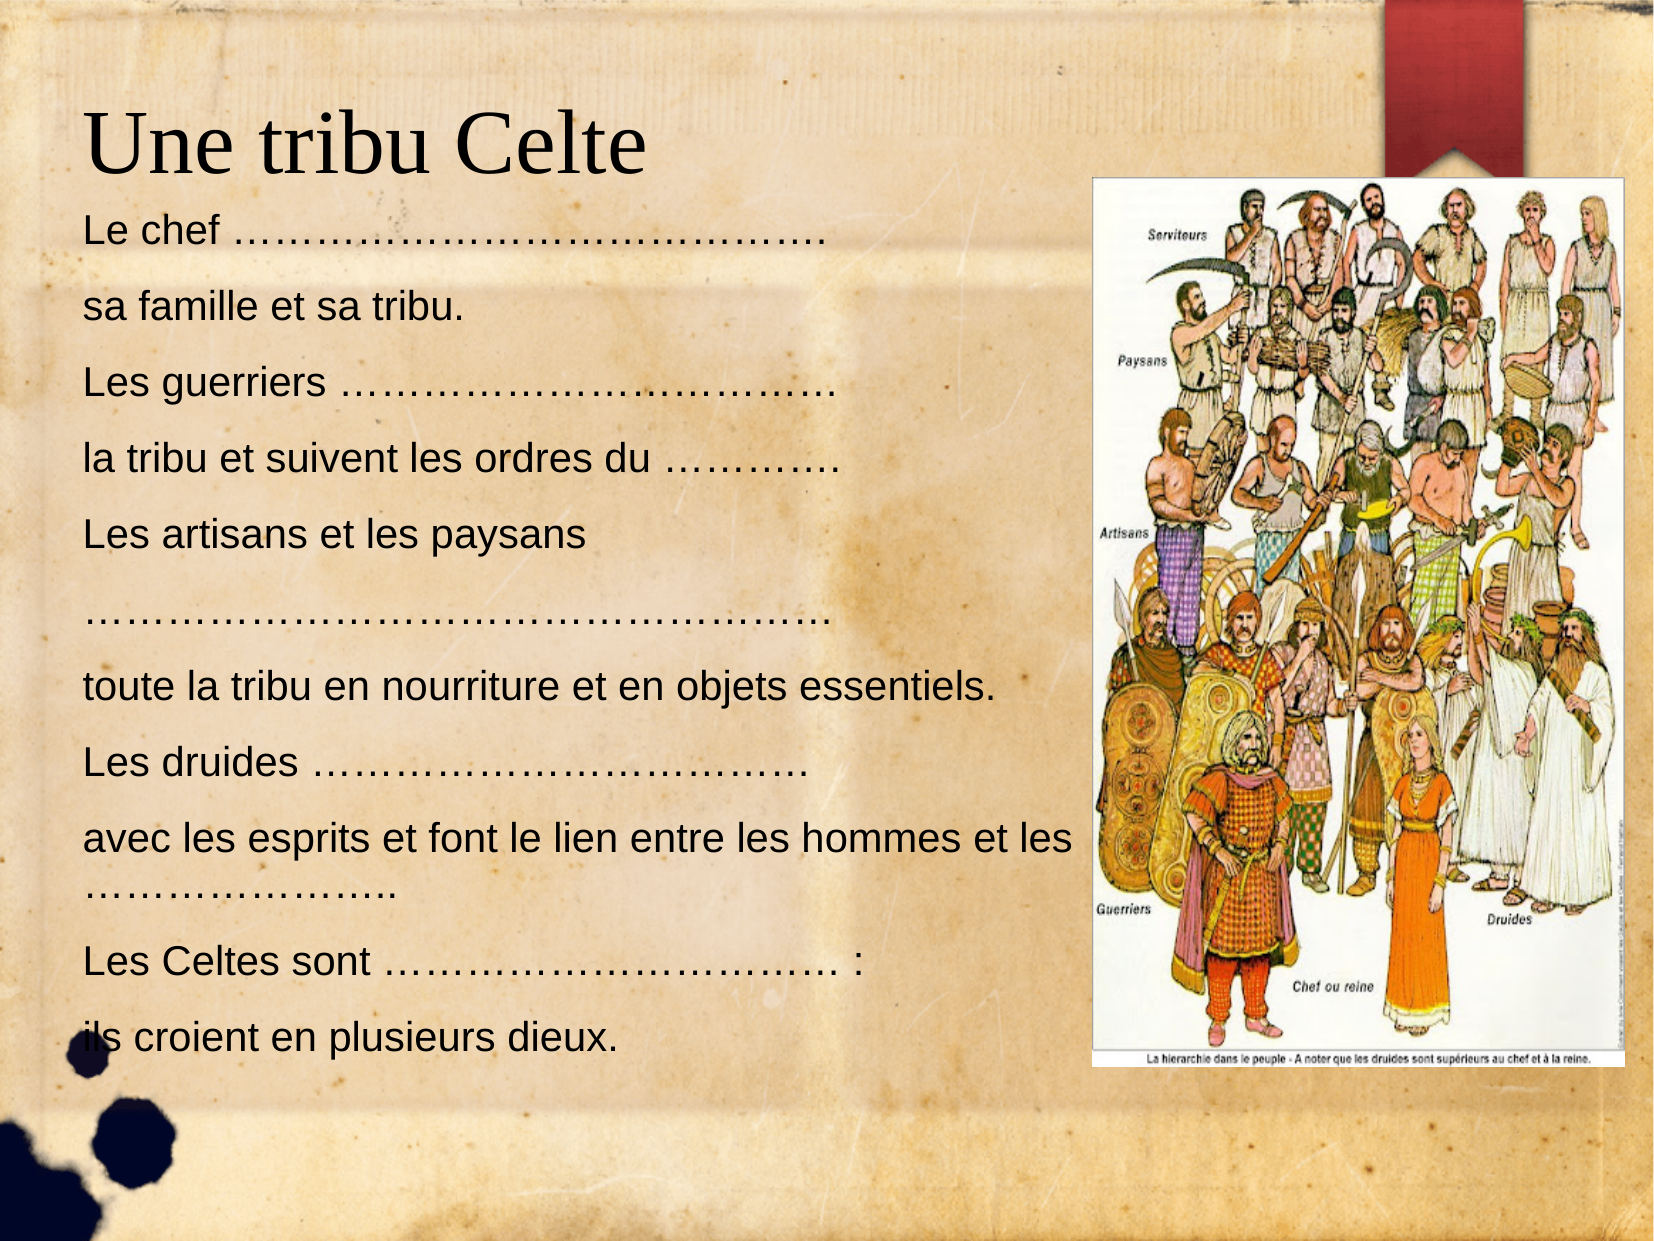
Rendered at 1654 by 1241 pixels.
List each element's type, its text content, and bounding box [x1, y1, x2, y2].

title Une tribu Celte [82, 49, 1347, 206]
picture [0, 0, 1654, 1241]
list Le chef ……………………………………. sa famille et sa tribu. Les guerriers ……………………………… la tribu et suivent les ordres du …………. Les artisans et les paysans ……………………………………………… toute la tribu en nourriture et en objets essentiels. Les druides ……………………………… avec les esprits et font le lien entre les hommes et les ………………….. Les Celtes sont …………………………… : ils croient en plusieurs dieux. [82, 206, 1093, 1093]
